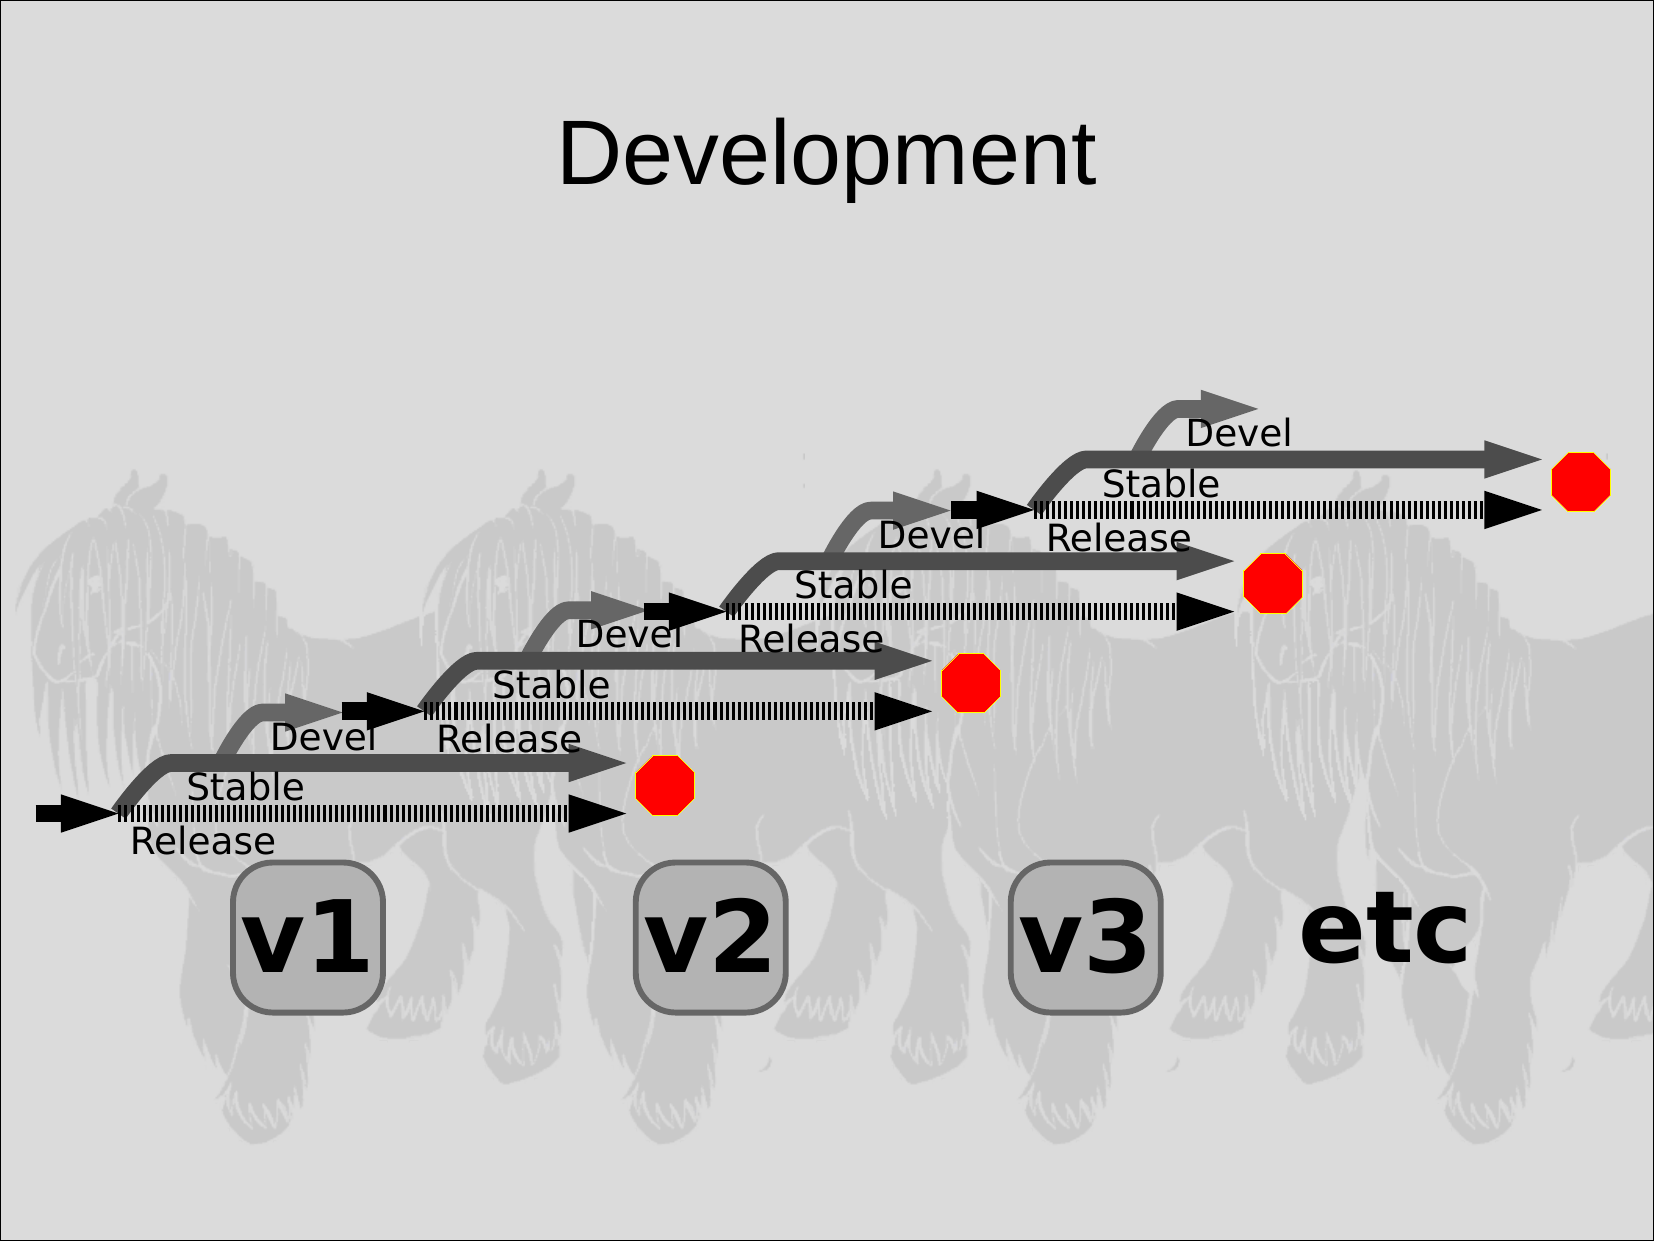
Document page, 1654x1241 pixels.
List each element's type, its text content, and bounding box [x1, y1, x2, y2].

text_box Devel [1170, 404, 1514, 463]
text_box [1243, 557, 1303, 614]
text_box Stable [1087, 455, 1364, 514]
text_box Stable [171, 758, 449, 818]
text_box Devel [560, 605, 723, 665]
text_box [941, 653, 1001, 713]
text_box etc [1273, 862, 1499, 994]
text_box Release [1030, 509, 1289, 568]
text_box v3 [1010, 862, 1161, 1013]
text_box Stable [477, 656, 755, 715]
text_box Release [723, 610, 982, 670]
title Development [82, 49, 1571, 257]
text_box Stable [779, 556, 1057, 616]
text_box Release [421, 710, 680, 769]
text_box [1551, 452, 1611, 512]
text_box [635, 757, 695, 816]
text_box v2 [635, 862, 786, 1013]
text_box Release [115, 812, 374, 872]
text_box Devel [863, 506, 1030, 565]
text_box v1 [232, 862, 384, 1013]
text_box Devel [255, 708, 421, 767]
